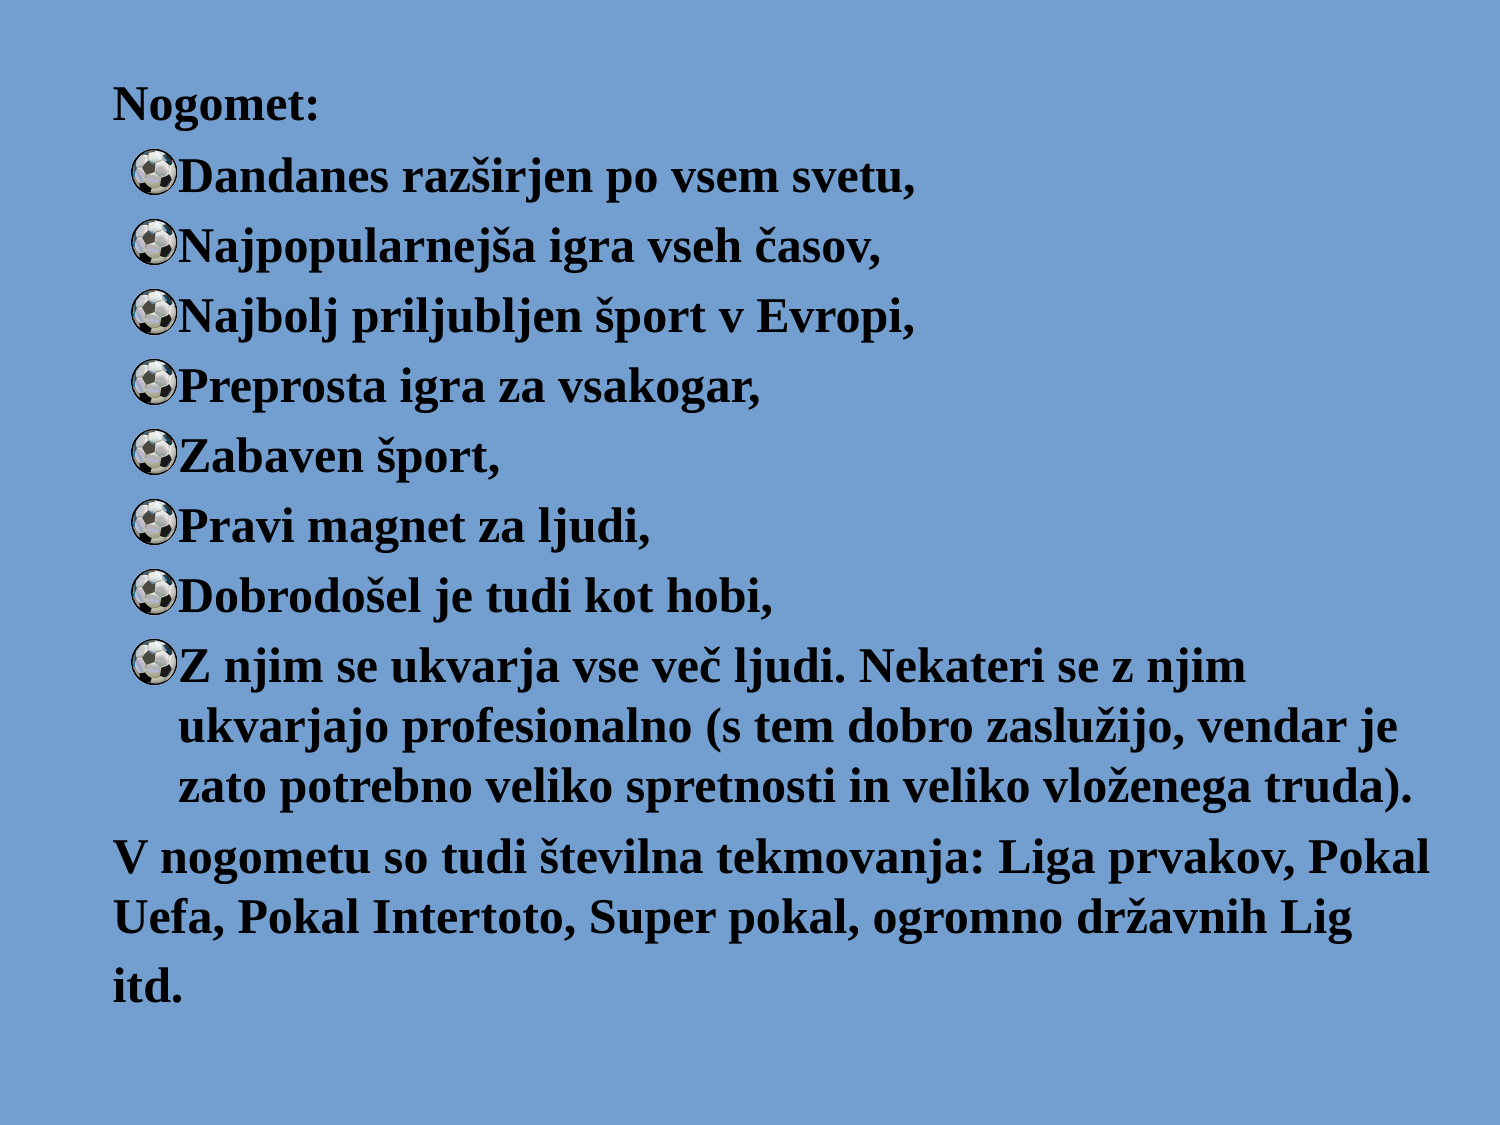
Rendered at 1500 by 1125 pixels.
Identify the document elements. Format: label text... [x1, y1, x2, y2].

list Nogomet: Dandanes razširjen po vsem svetu, Najpopularnejša igra vseh časov, Najbolj priljubljen šport v Evropi, Preprosta igra za vsakogar, Zabaven šport, Pravi magnet za ljudi, Dobrodošel je tudi kot hobi, Z njim se ukvarja vse več ljudi. Nekateri se z njim ukvarjajo profesionalno (s tem dobro zaslužijo, vendar je zato potrebno veliko spretnosti in veliko vloženega truda). V nogometu so tudi številna tekmovanja: Liga prvakov, Pokal Uefa, Pokal Intertoto, Super pokal, ogromno državnih Lig itd. [41, 54, 1447, 1083]
